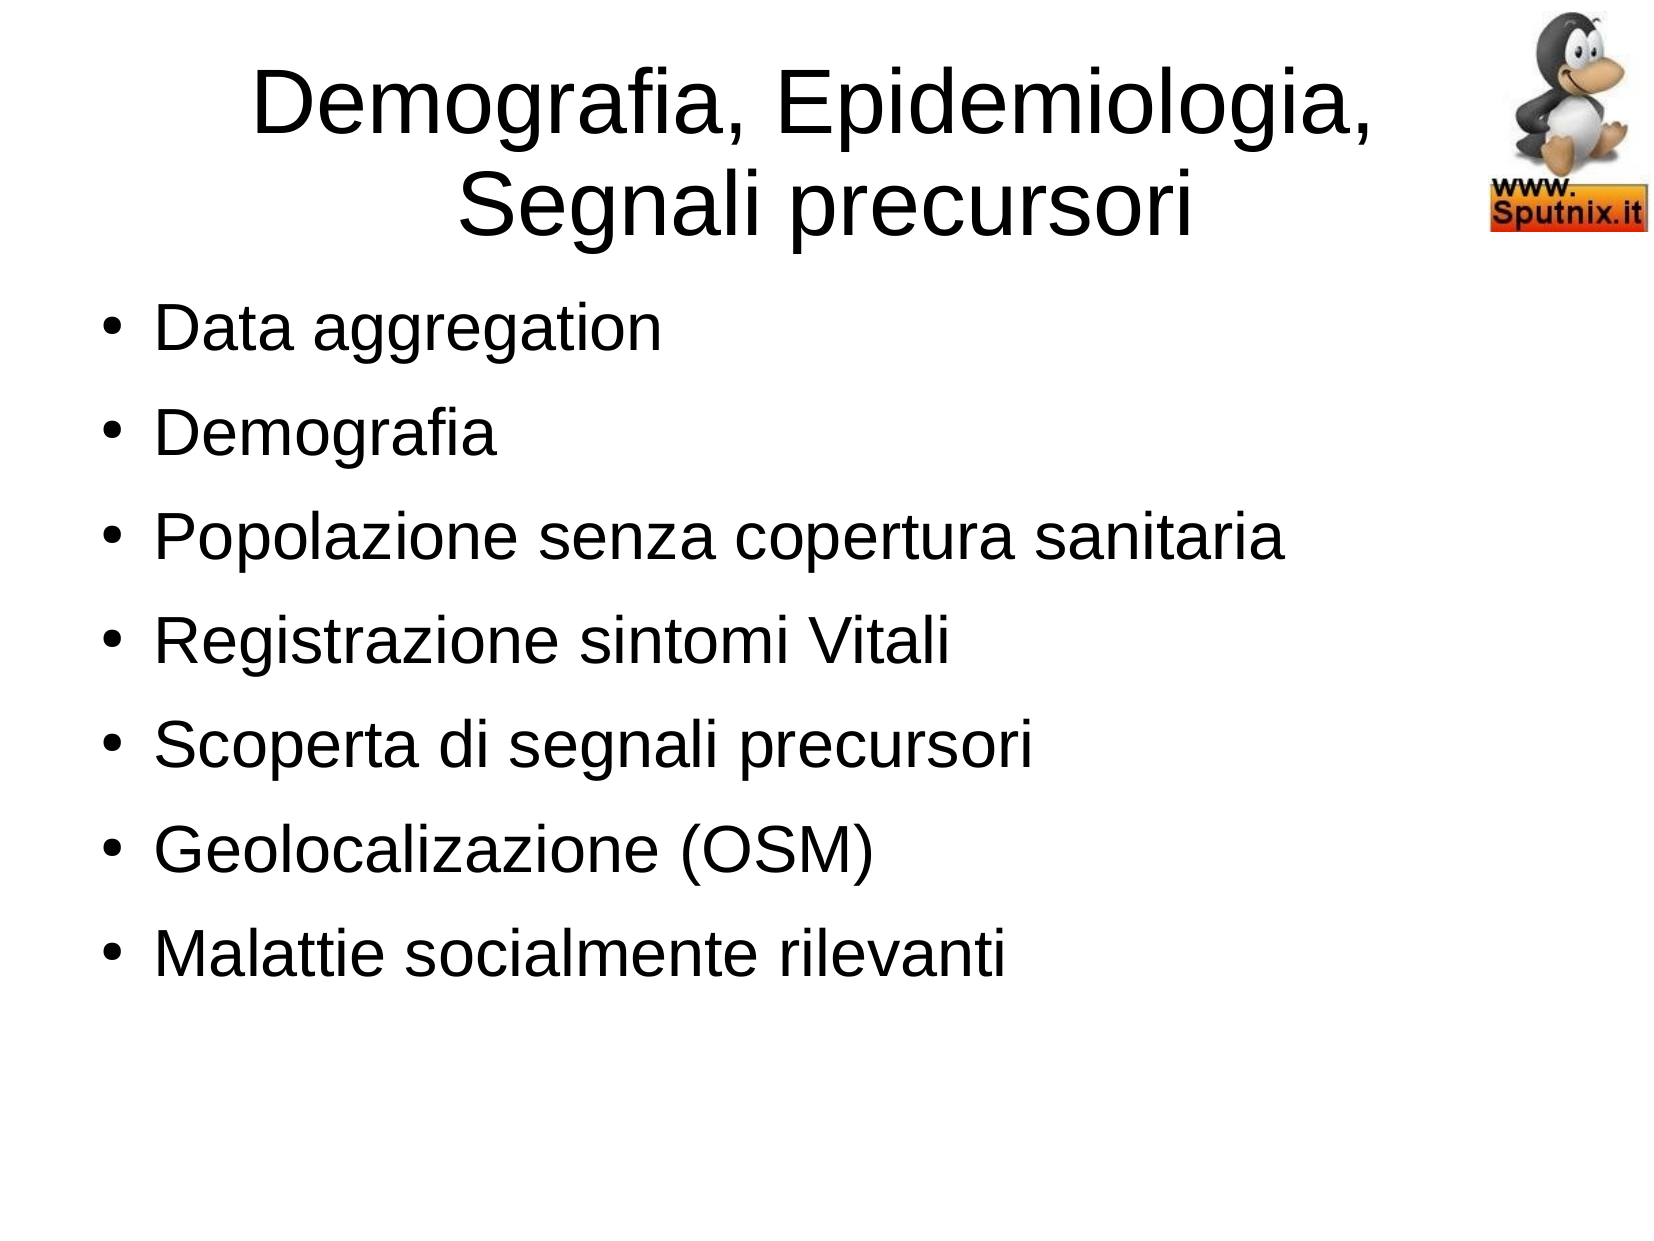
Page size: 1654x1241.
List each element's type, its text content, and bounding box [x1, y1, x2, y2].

title Demografia, Epidemiologia, Segnali precursori [82, 49, 1571, 257]
picture [1488, 11, 1651, 232]
list Data aggregation Demografia Popolazione senza copertura sanitaria Registrazione sintomi Vitali Scoperta di segnali precursori Geolocalizazione (OSM) Malattie socialmente rilevanti [82, 290, 1571, 1010]
